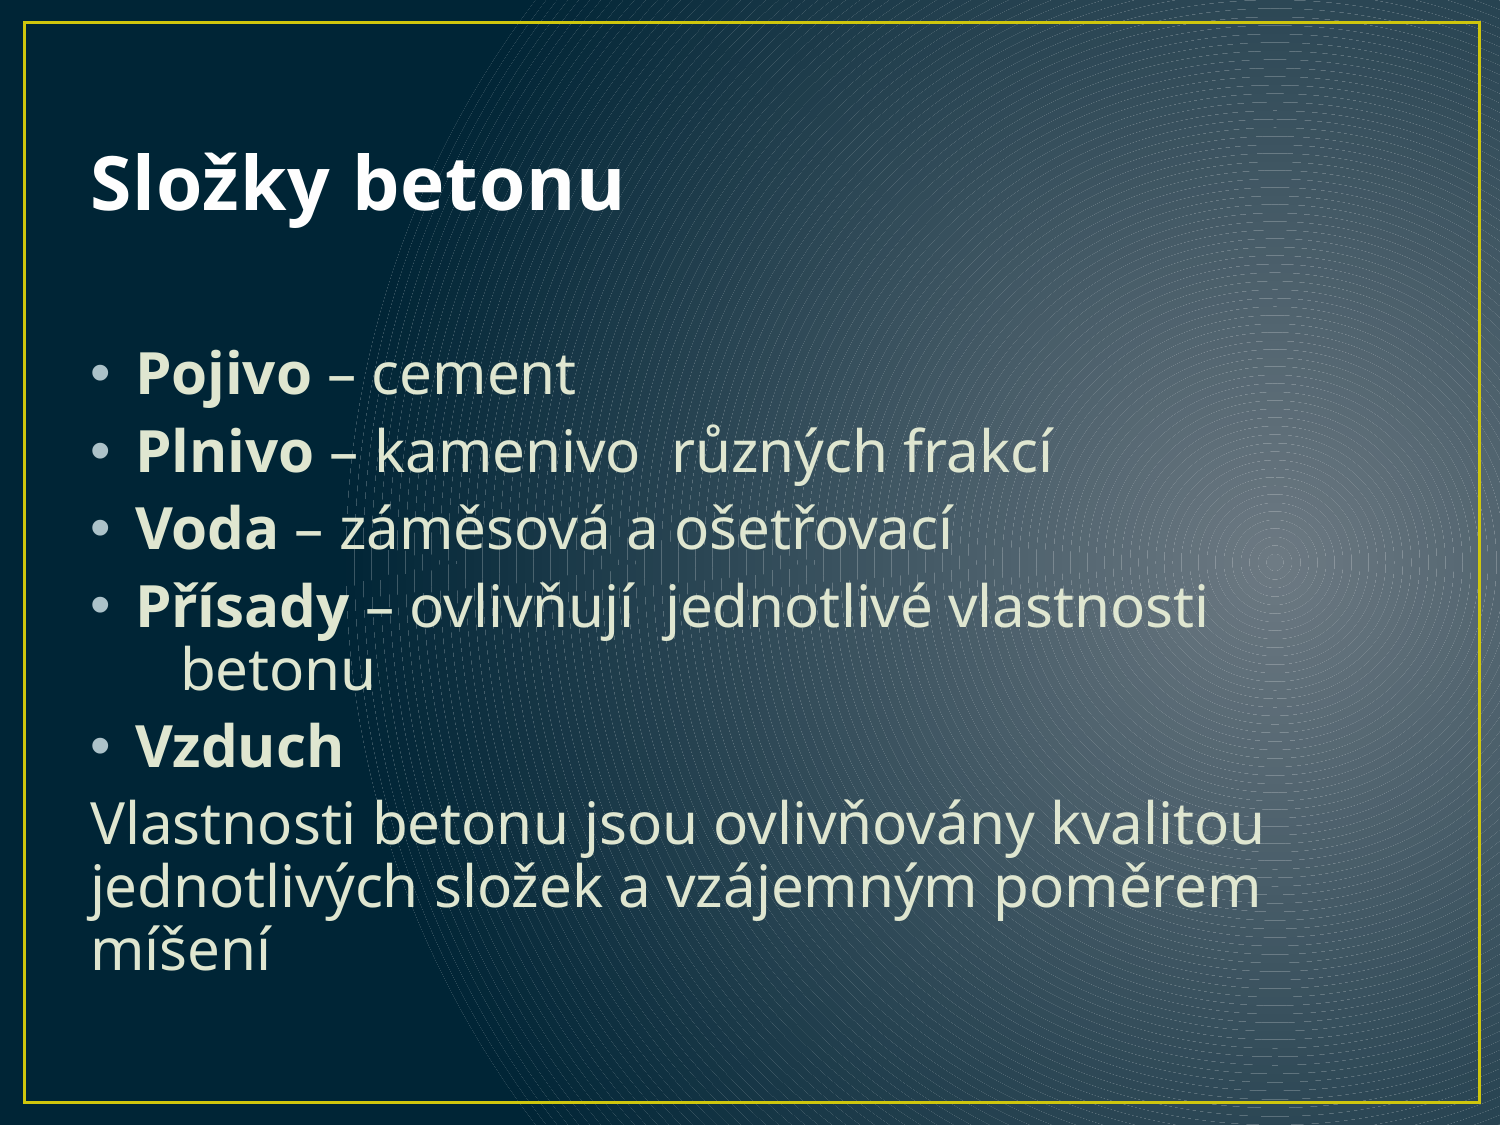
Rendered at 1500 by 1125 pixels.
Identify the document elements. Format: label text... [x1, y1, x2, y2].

list Pojivo – cement Plnivo – kamenivo různých frakcí Voda – záměsová a ošetřovací Přísady – ovlivňují jednotlivé vlastnosti betonu Vzduch Vlastnosti betonu jsou ovlivňovány kvalitou jednotlivých složek a vzájemným poměrem míšení [75, 262, 1426, 1005]
title Složky betonu [75, 45, 1426, 233]
